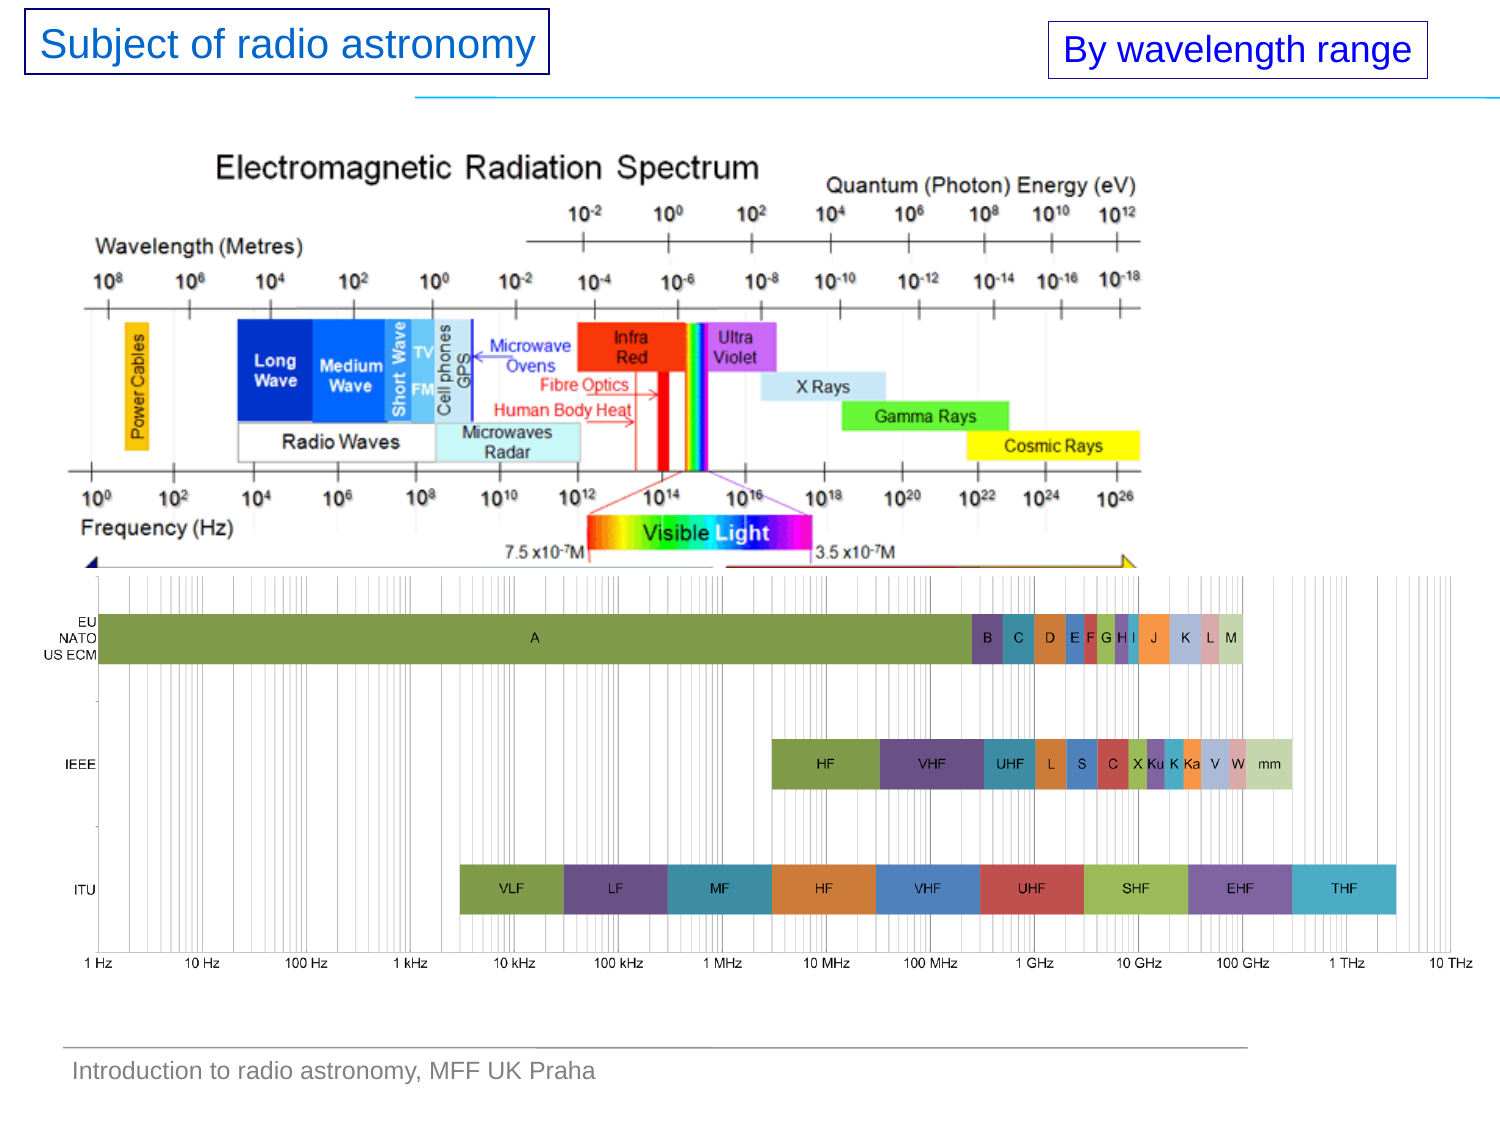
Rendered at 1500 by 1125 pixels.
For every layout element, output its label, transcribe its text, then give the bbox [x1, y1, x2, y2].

text_box Subject of radio astronomy [24, 8, 549, 75]
text_box By wavelength range [1048, 21, 1428, 79]
picture [41, 136, 1489, 974]
